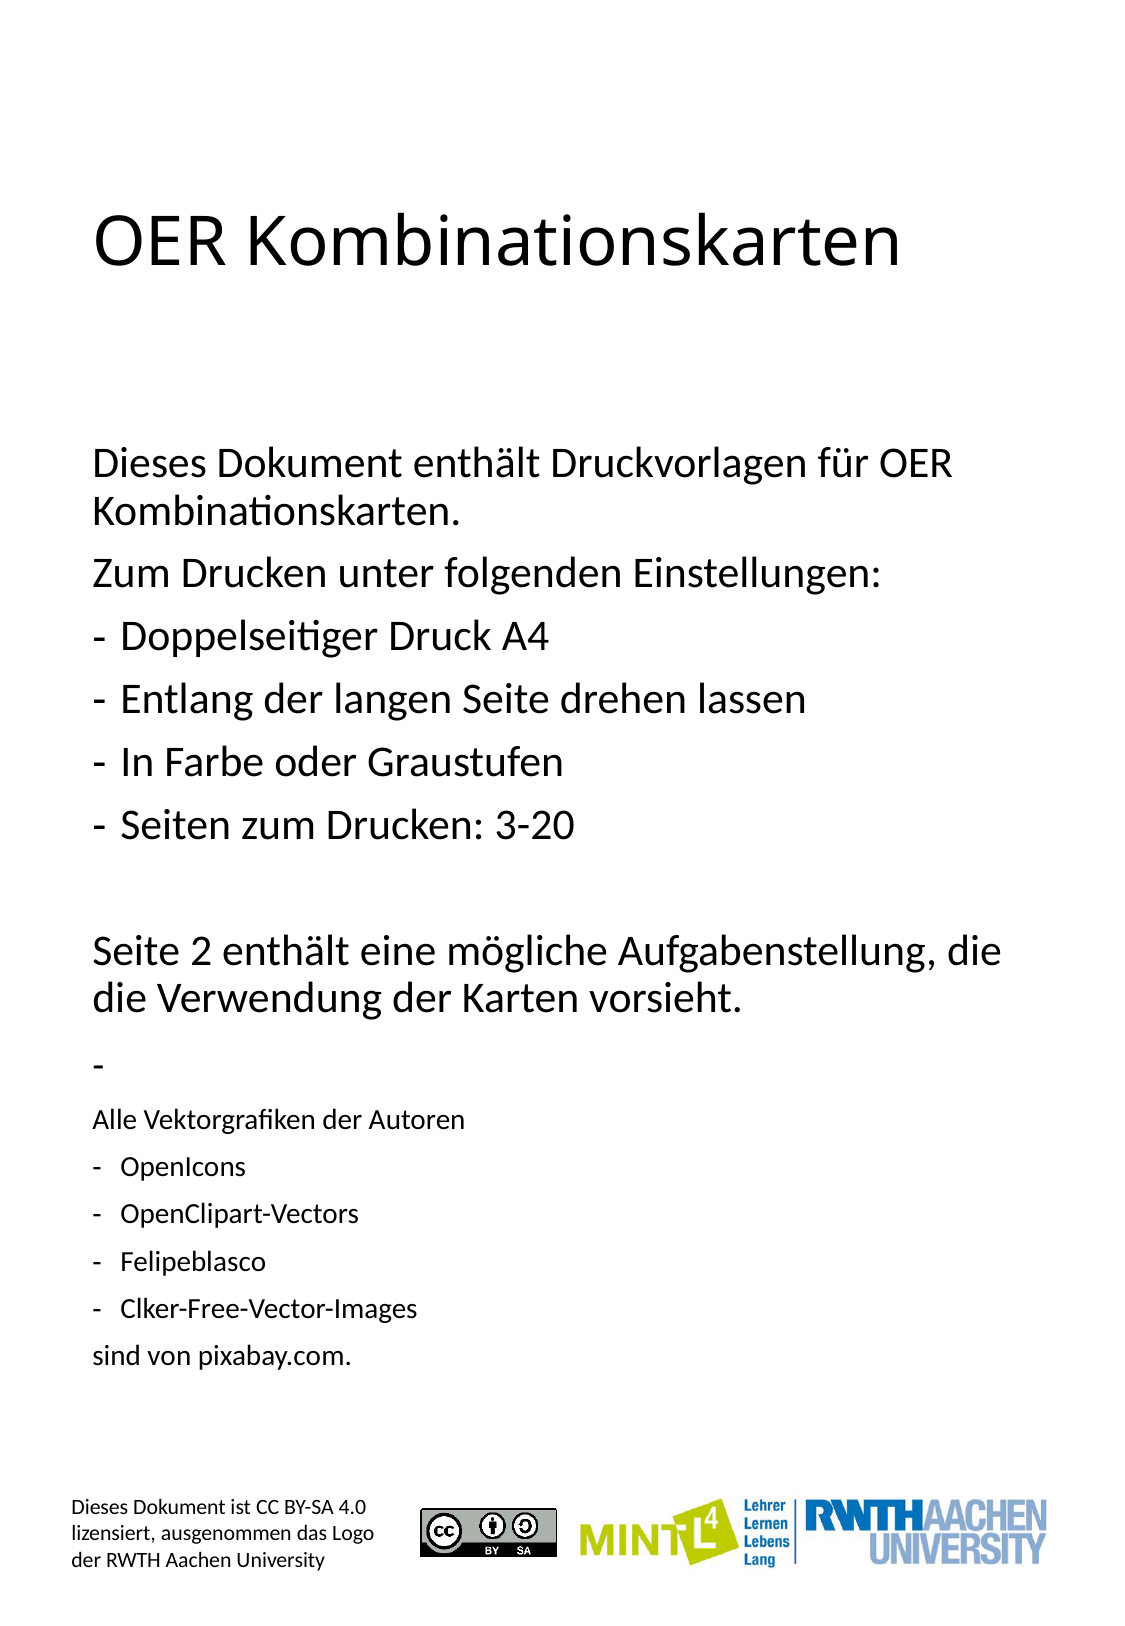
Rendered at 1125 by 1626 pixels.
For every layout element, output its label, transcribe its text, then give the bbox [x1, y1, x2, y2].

title OER Kombinationskarten [77, 86, 1048, 401]
text_box Dieses Dokument ist CC BY-SA 4.0 lizensiert, ausgenommen das Logo der RWTH Aachen University [56, 1485, 401, 1580]
picture [420, 1508, 557, 1557]
picture [576, 1495, 1048, 1570]
list Dieses Dokument enthält Druckvorlagen für OER Kombinationskarten. Zum Drucken unter folgenden Einstellungen: Doppelseitiger Druck A4 Entlang der langen Seite drehen lassen In Farbe oder Graustufen Seiten zum Drucken: 3-20 Seite 2 enthält eine mögliche Aufgabenstellung, die die Verwendung der Karten vorsieht. Alle Vektorgrafiken der Autoren OpenIcons OpenClipart-Vectors Felipeblasco Clker-Free-Vector-Images sind von pixabay.com. [77, 432, 1048, 1464]
